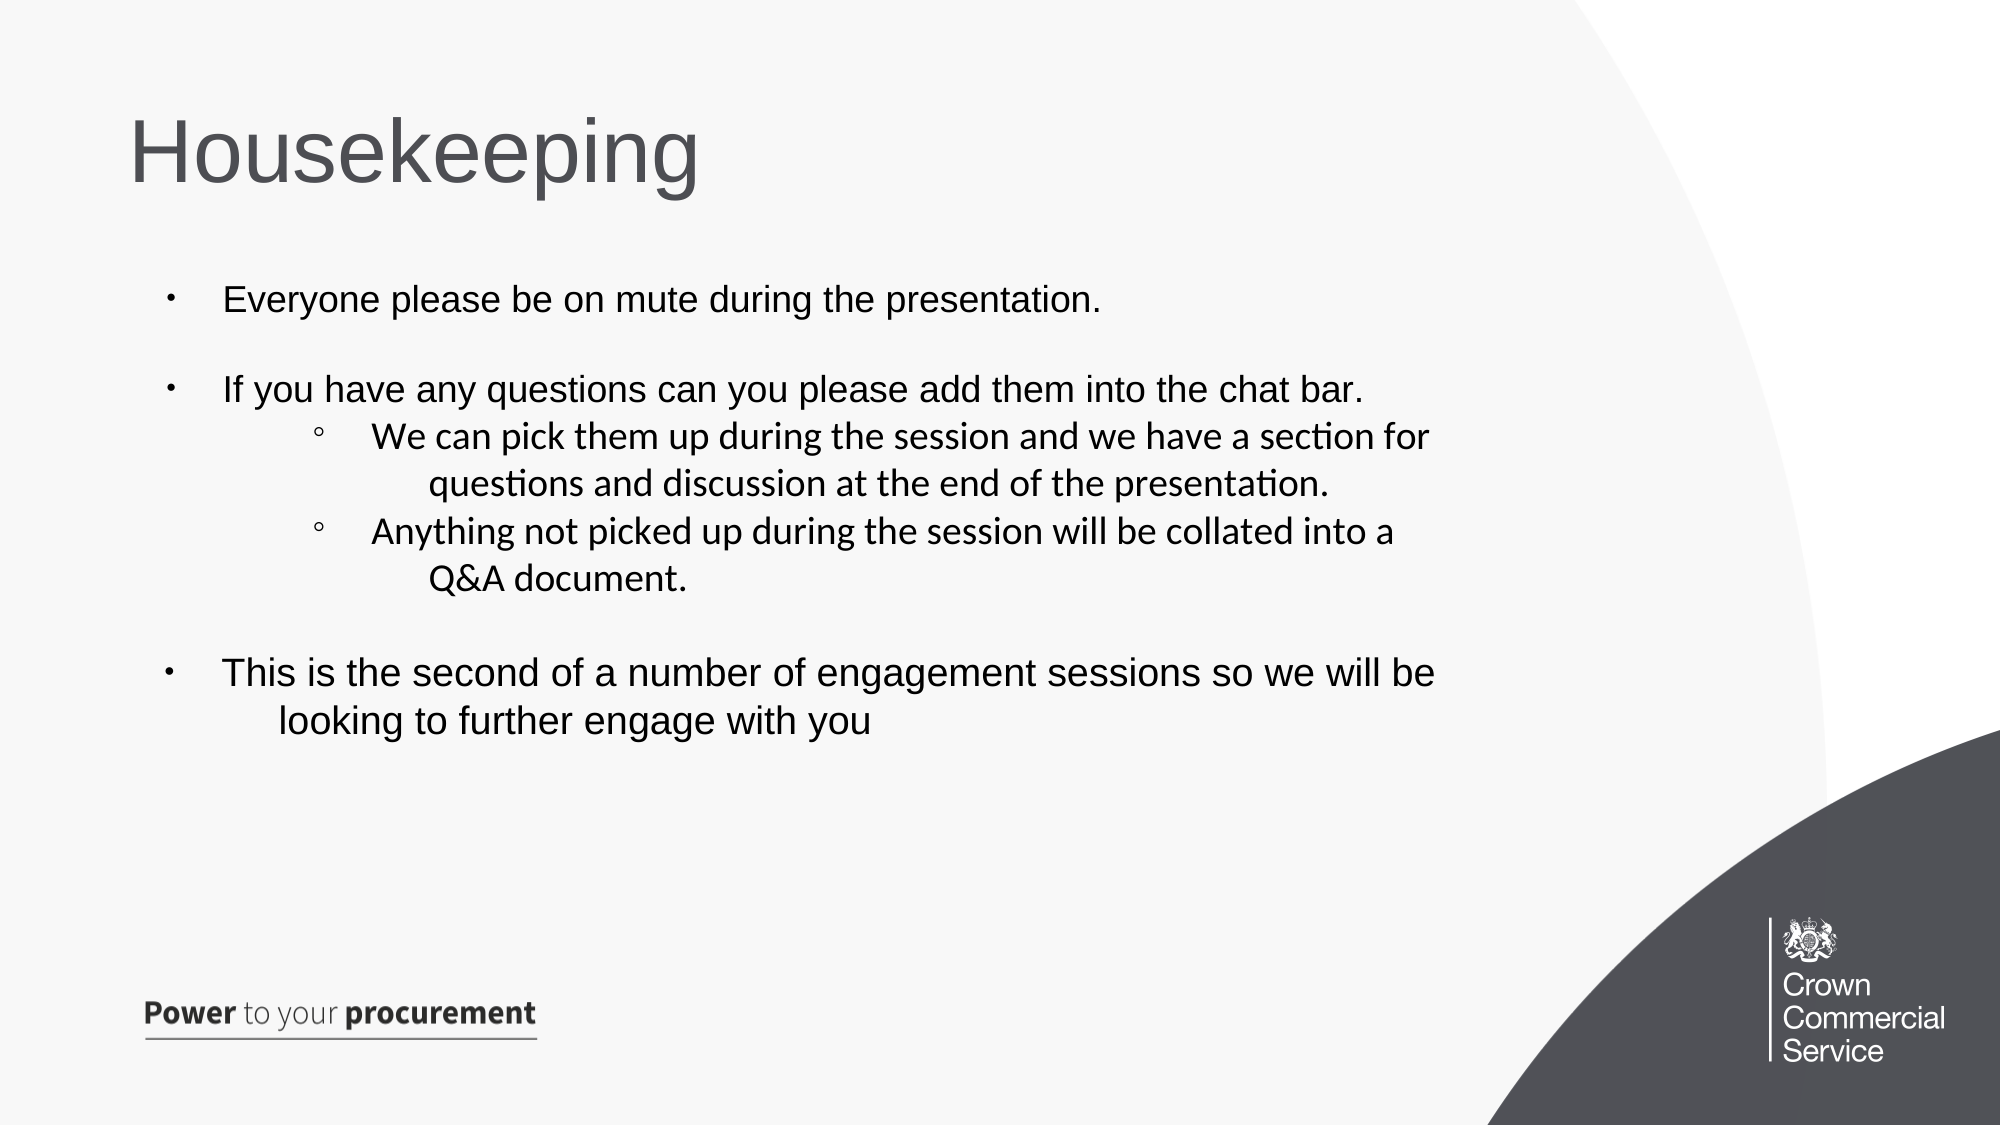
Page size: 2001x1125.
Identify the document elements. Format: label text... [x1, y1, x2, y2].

subtitle Everyone please be on mute during the presentation. If you have any questions can you please add them into the chat bar. We can pick them up during the session and we have a section for questions and discussion at the end of the presentation. Anything not picked up during the session will be collated into a Q&A document. This is the second of a number of engagement sessions so we will be looking to further engage with you [128, 274, 1465, 954]
title Housekeeping [128, 92, 1922, 232]
